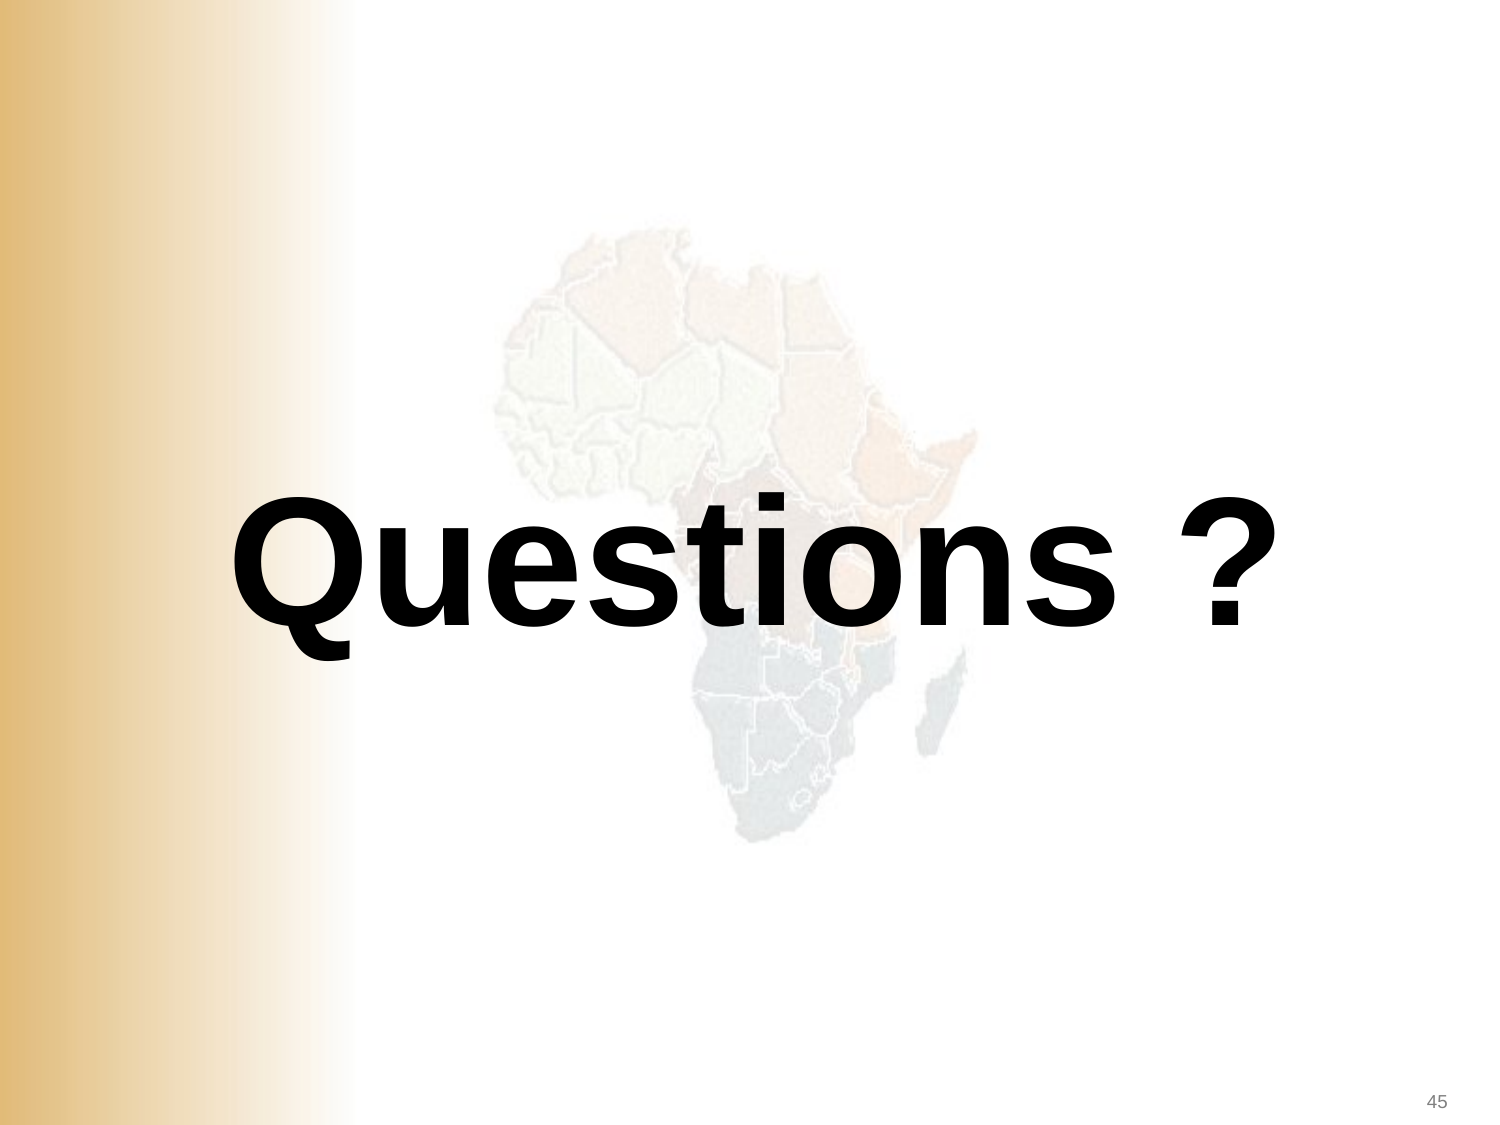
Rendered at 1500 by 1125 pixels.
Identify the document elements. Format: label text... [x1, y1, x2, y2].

picture [0, 0, 1500, 1125]
text_box <number> [1380, 1085, 1494, 1120]
title Questions ? [117, 464, 1397, 683]
